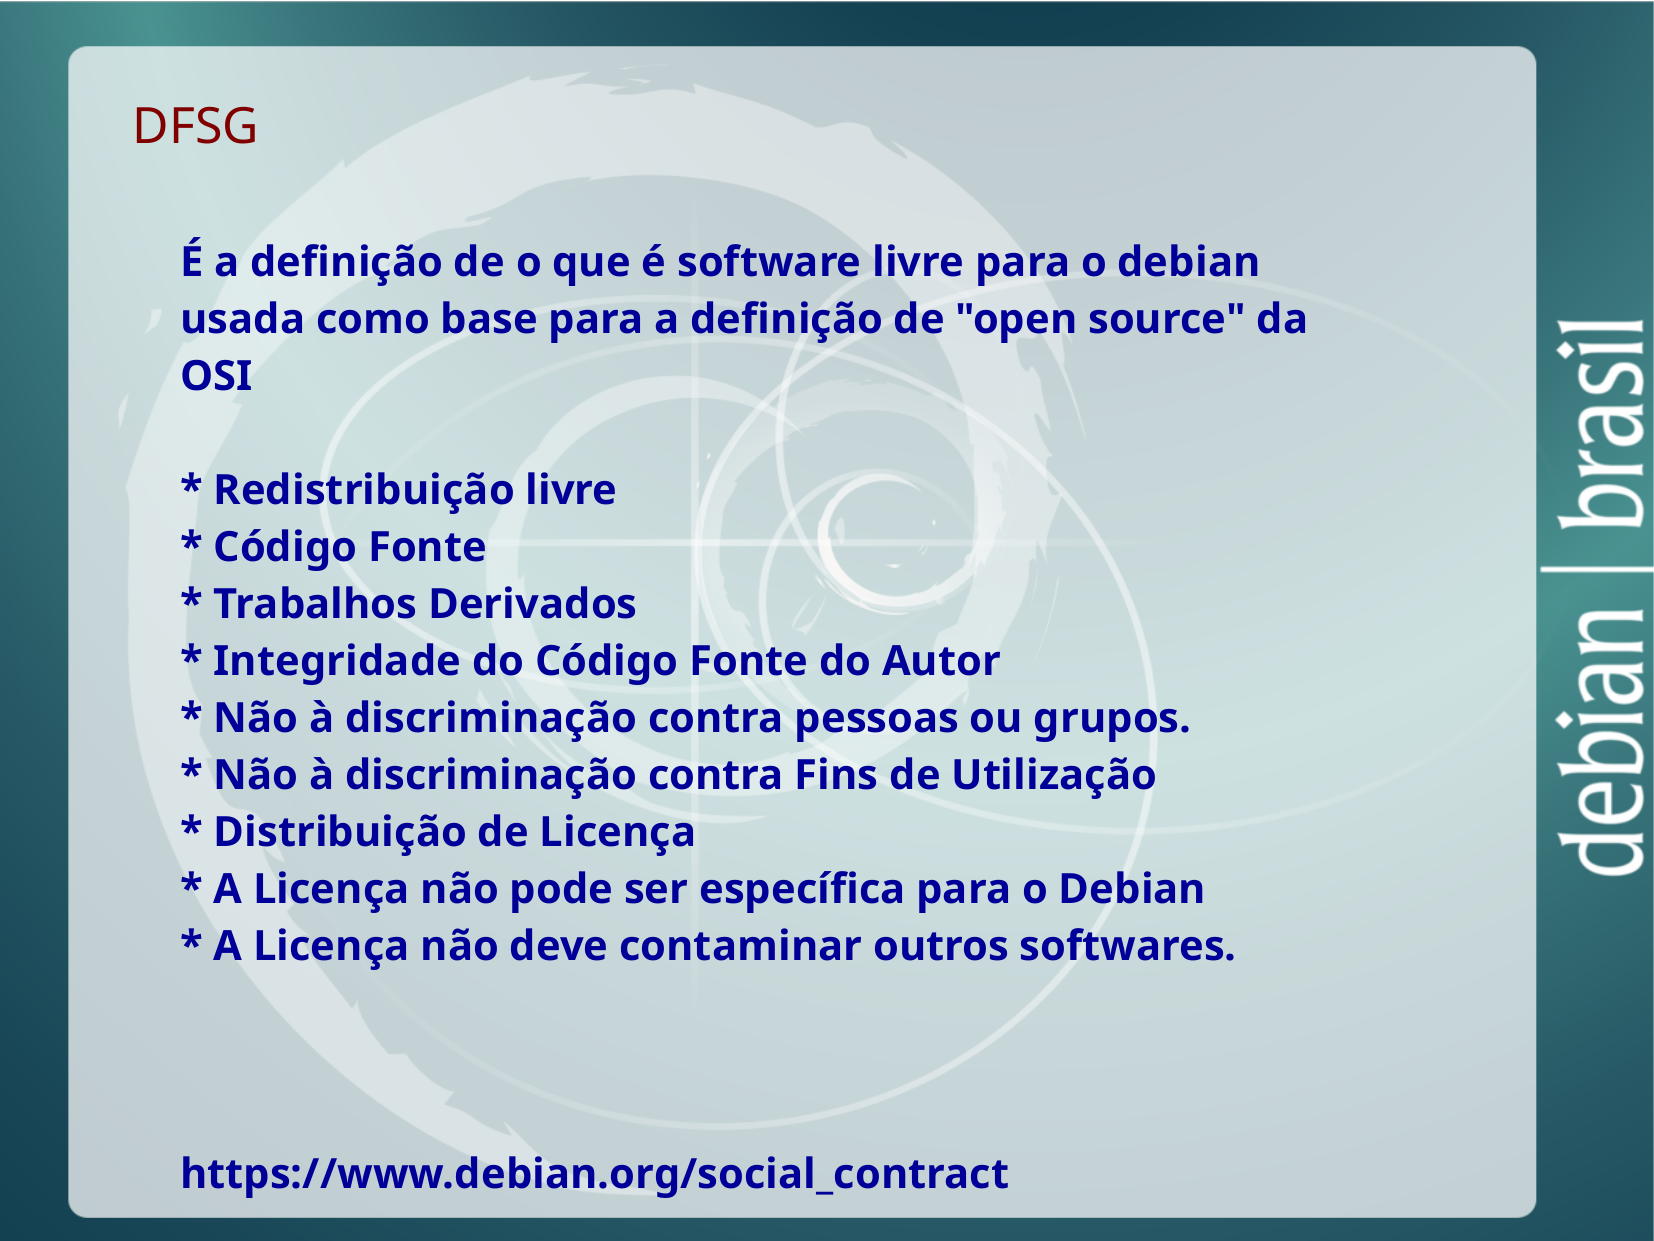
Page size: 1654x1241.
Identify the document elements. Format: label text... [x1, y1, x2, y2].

text_box É a definição de o que é software livre para o debian usada como base para a definição de "open source" da OSI * Redistribuição livre * Código Fonte * Trabalhos Derivados * Integridade do Código Fonte do Autor * Não à discriminação contra pessoas ou grupos. * Não à discriminação contra Fins de Utilização * Distribuição de Licença * A Licença não pode ser específica para o Debian * A Licença não deve contaminar outros softwares. https://www.debian.org/social_contract [165, 224, 1347, 1191]
text_box DFSG [118, 83, 275, 166]
picture [0, 0, 1654, 1241]
